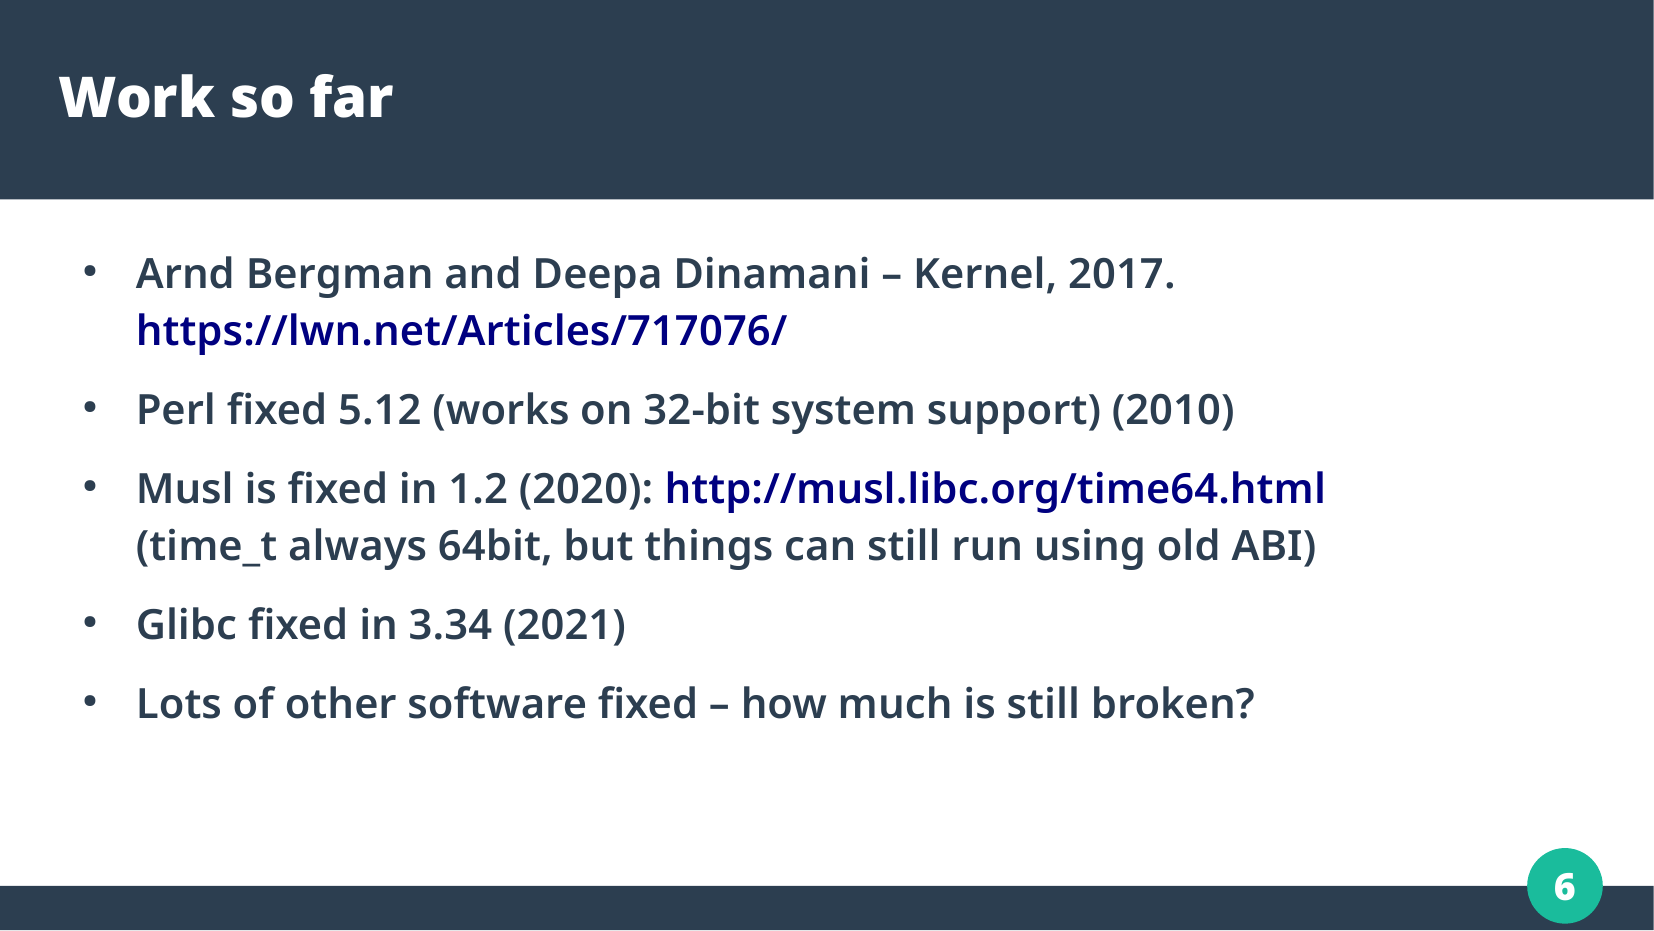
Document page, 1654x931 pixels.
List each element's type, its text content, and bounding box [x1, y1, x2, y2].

list Arnd Bergman and Deepa Dinamani – Kernel, 2017. https://lwn.net/Articles/717076/ Perl fixed 5.12 (works on 32-bit system support) (2010) Musl is fixed in 1.2 (2020): http://musl.libc.org/time64.html (time_t always 64bit, but things can still run using old ABI) Glibc fixed in 3.34 (2021) Lots of other software fixed – how much is still broken? [64, 243, 1601, 864]
title Work so far [59, 37, 1595, 155]
